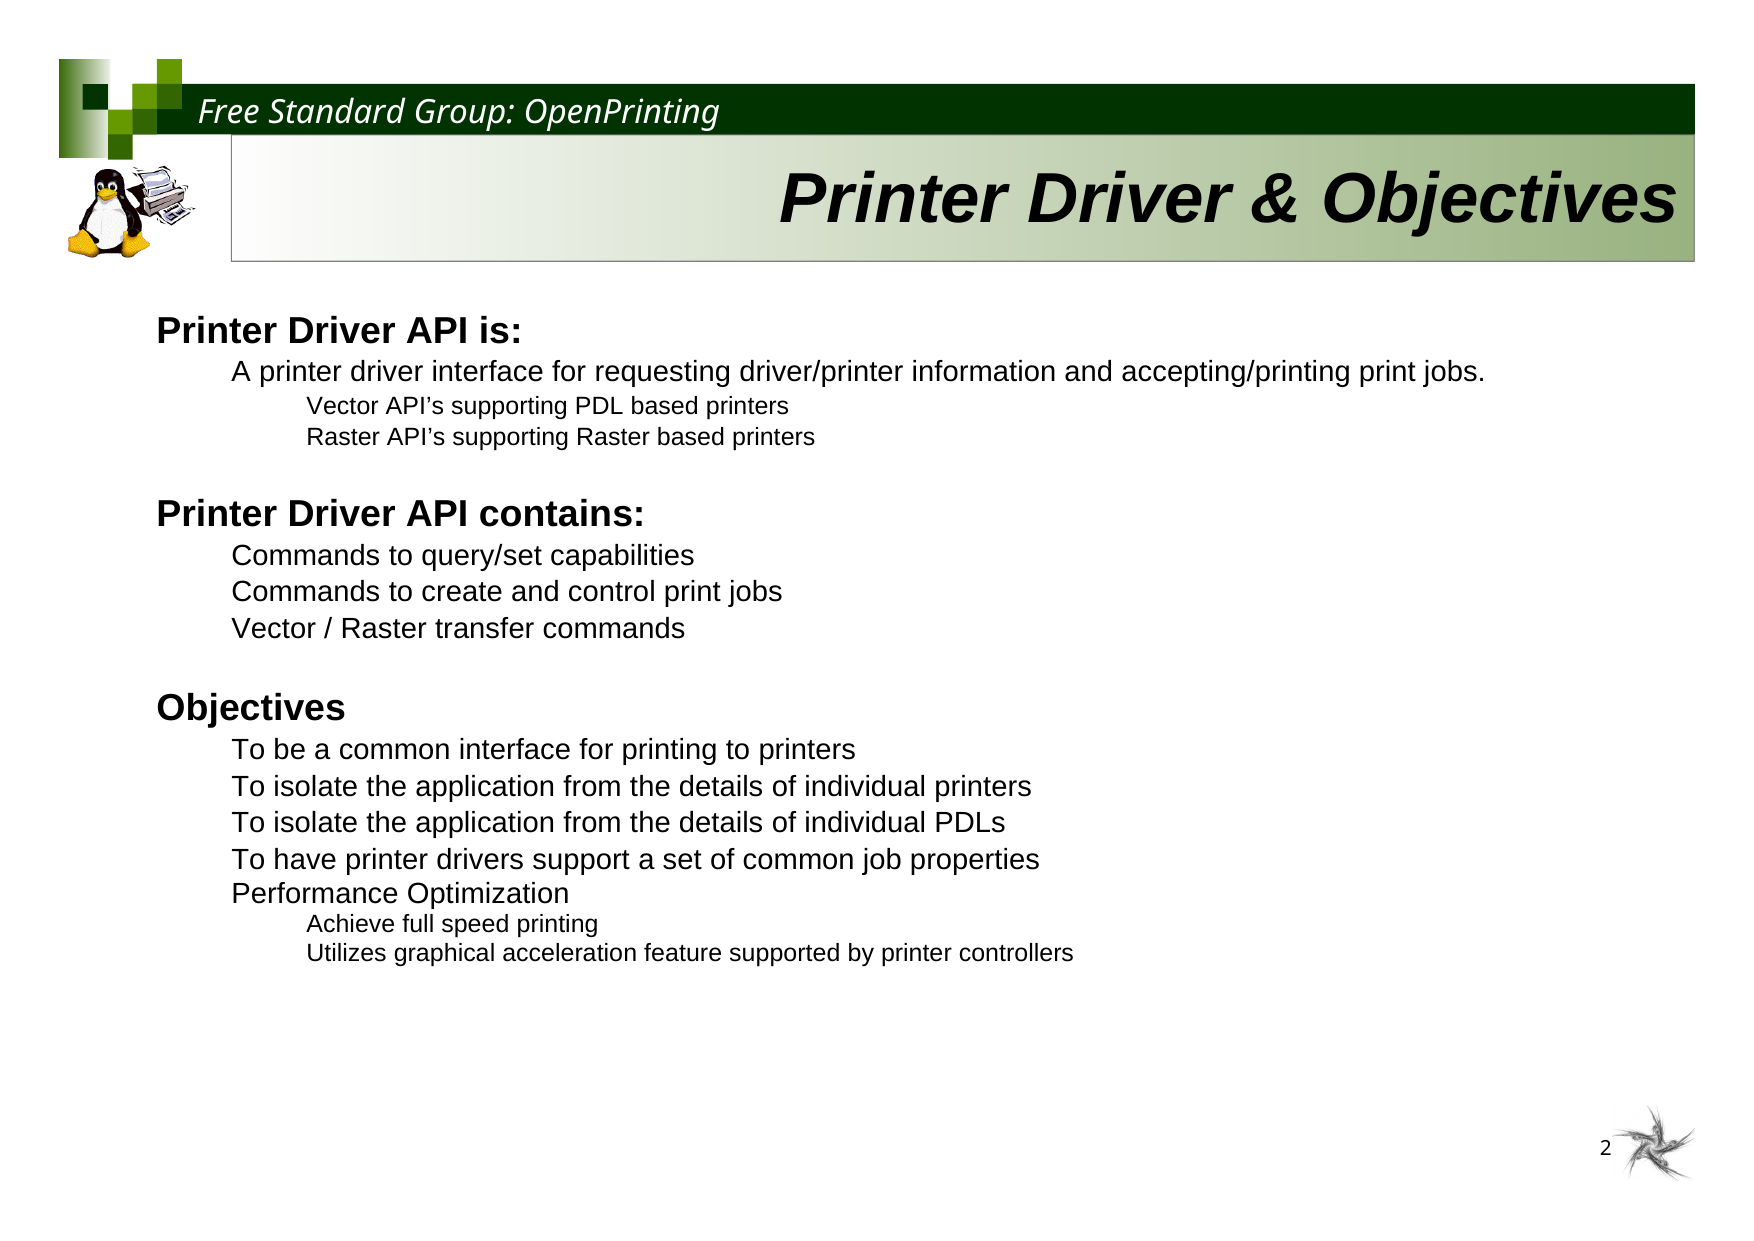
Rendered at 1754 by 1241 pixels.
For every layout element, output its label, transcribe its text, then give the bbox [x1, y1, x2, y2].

picture [1612, 1105, 1695, 1181]
list Printer Driver API is: A printer driver interface for requesting driver/printer information and accepting/printing print jobs. Vector API’s supporting PDL based printers Raster API’s supporting Raster based printers Printer Driver API contains: Commands to query/set capabilities Commands to create and control print jobs Vector / Raster transfer commands Objectives To be a common interface for printing to printers To isolate the application from the details of individual printers To isolate the application from the details of individual PDLs To have printer drivers support a set of common job properties Performance Optimization Achieve full speed printing Utilizes graphical acceleration feature supported by printer controllers [141, 305, 1614, 1136]
picture [59, 155, 204, 265]
title Printer Driver & Objectives [230, 134, 1695, 262]
